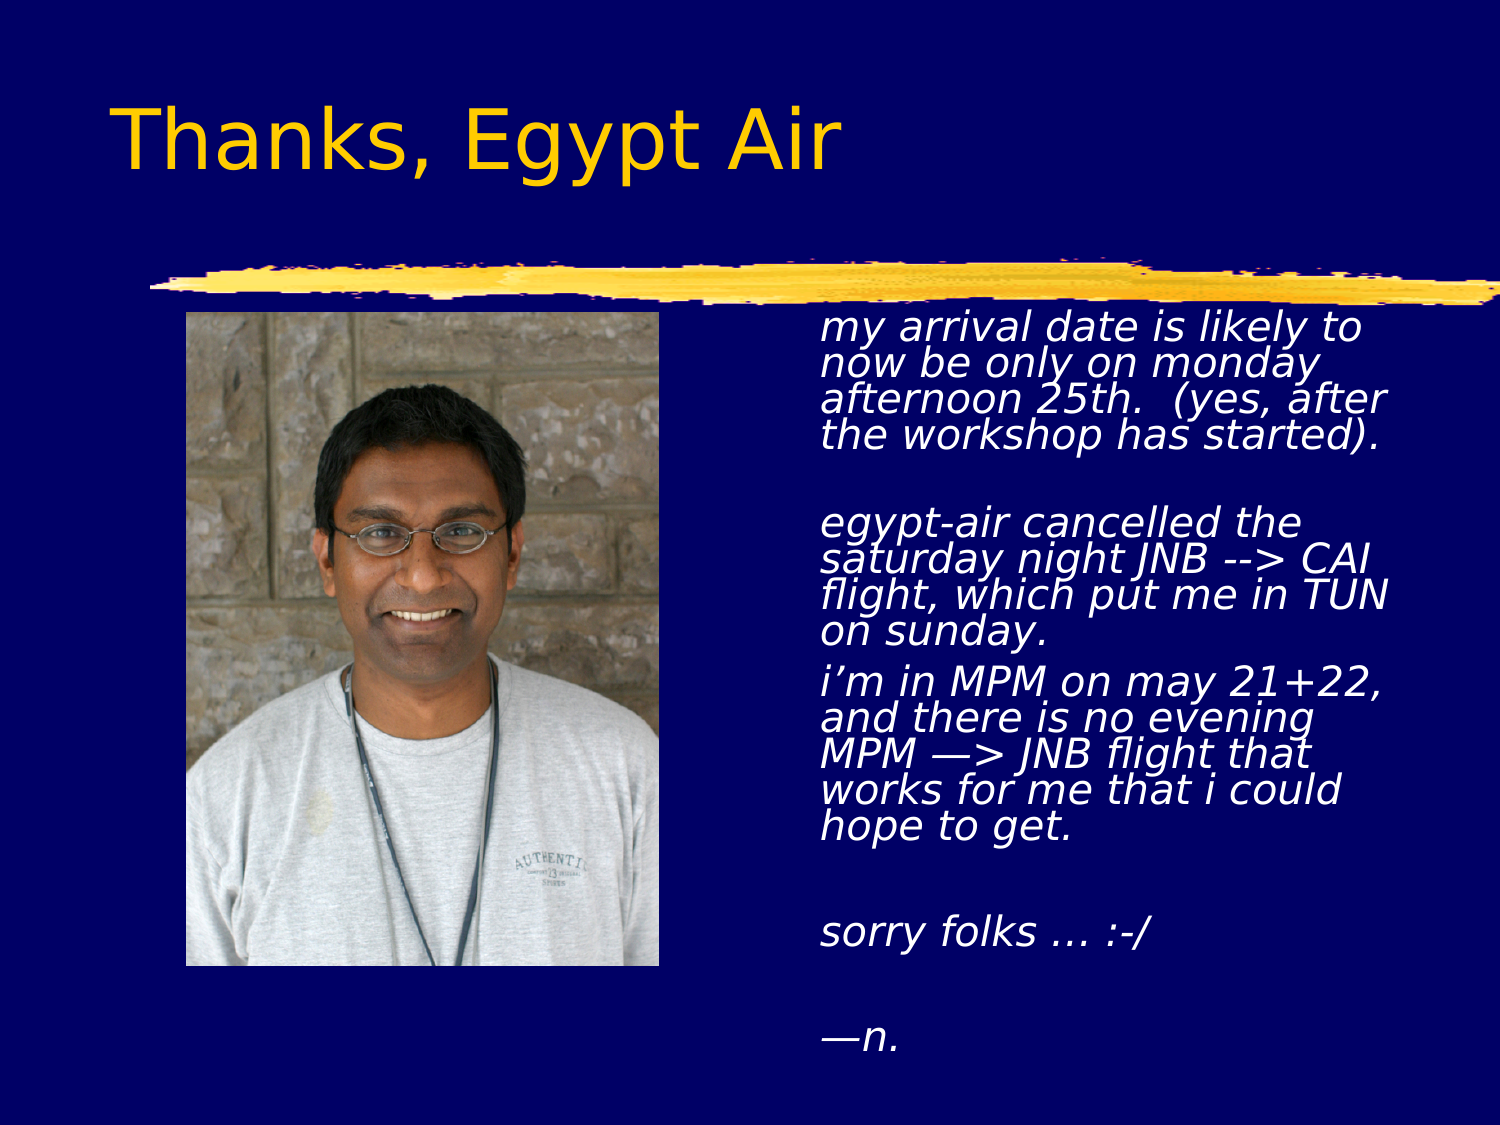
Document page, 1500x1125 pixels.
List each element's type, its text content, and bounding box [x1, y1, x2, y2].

title Thanks, Egypt Air [110, 49, 1390, 253]
picture [150, 252, 1500, 966]
list my arrival date is likely to now be only on monday afternoon 25th. (yes, after the workshop has started). egypt-air cancelled the saturday night JNB --> CAI flight, which put me in TUN on sunday. i’m in MPM on may 21+22, and there is no evening MPM —> JNB flight that works for me that i could hope to get. sorry folks … :-/ —n. [765, 312, 1391, 1081]
